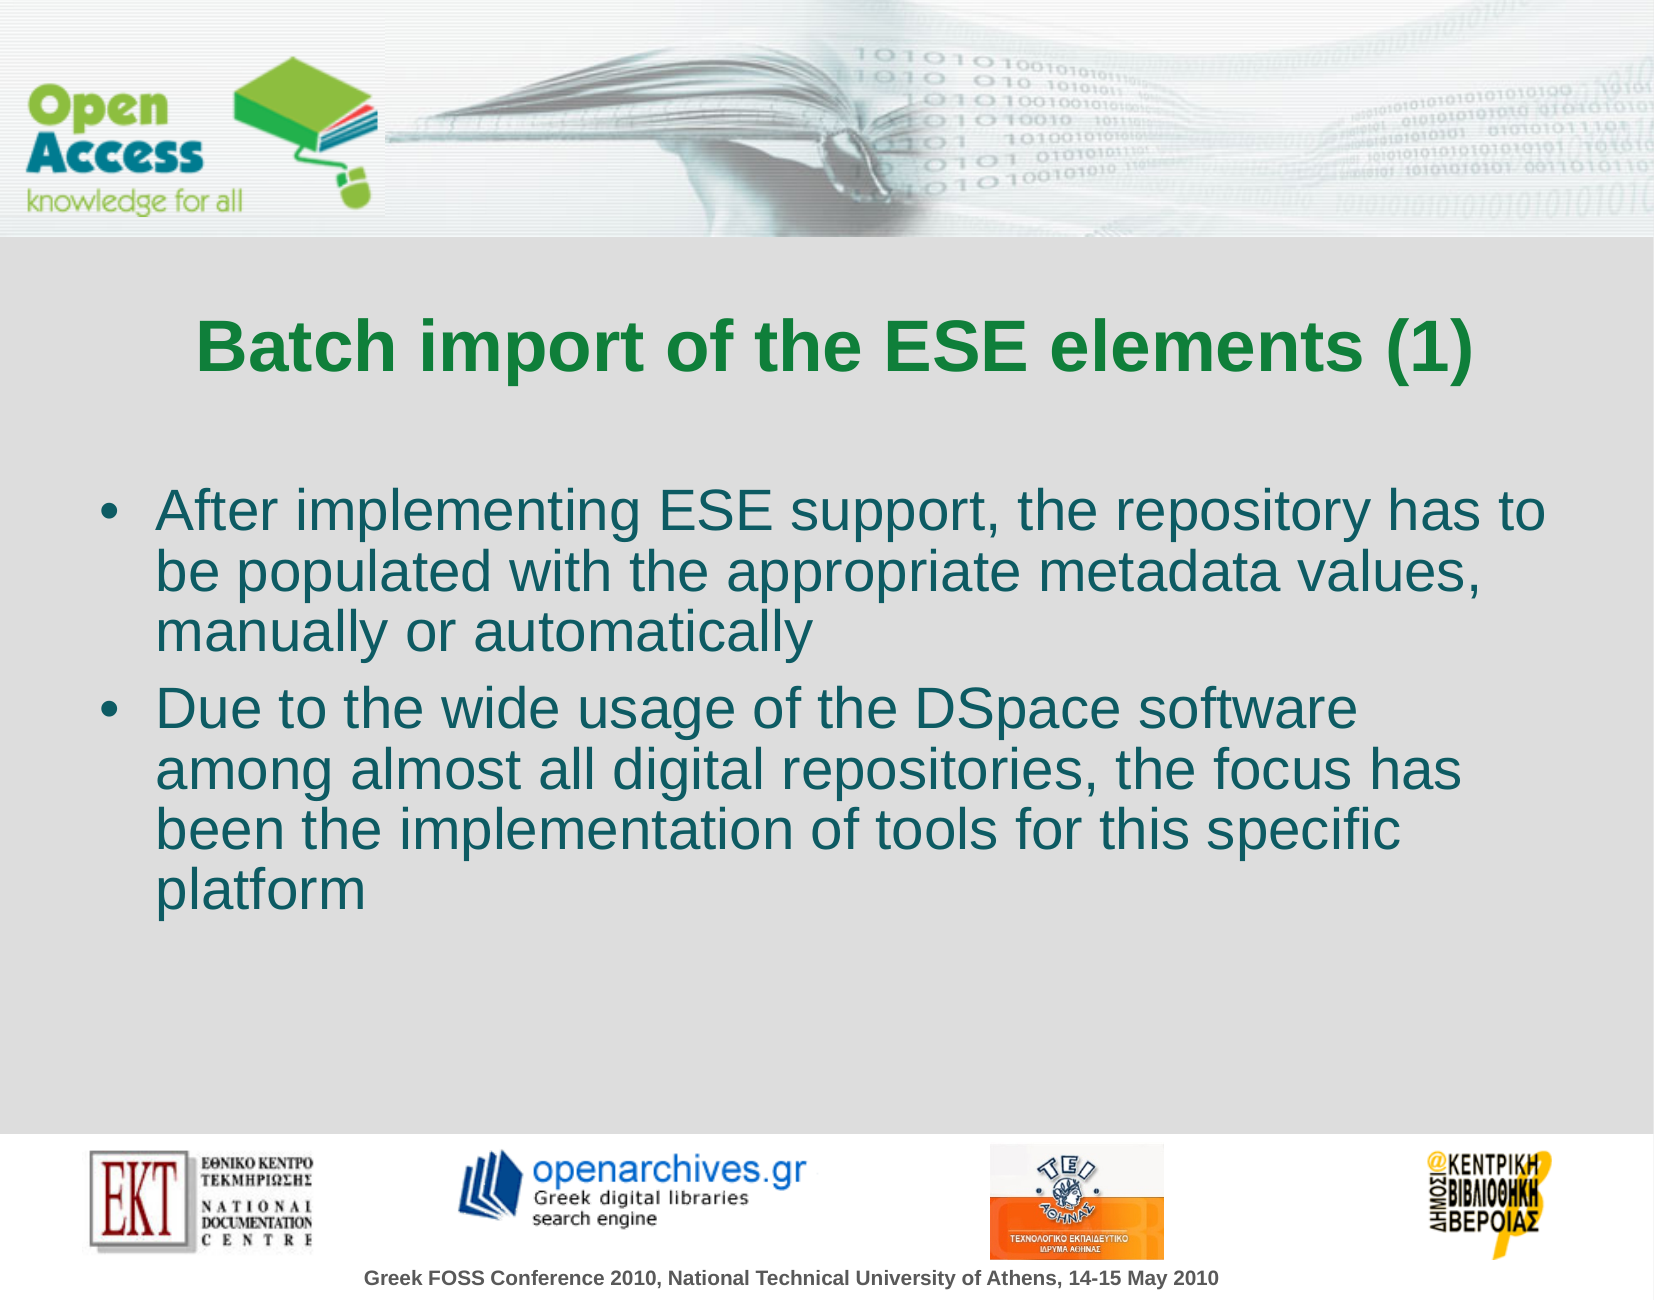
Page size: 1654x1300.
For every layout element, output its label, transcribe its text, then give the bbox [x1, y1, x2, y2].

text_box Batch import of the ESE elements (1) [195, 309, 1516, 394]
picture [0, 0, 1654, 237]
picture [990, 1142, 1164, 1260]
picture [1424, 1136, 1648, 1260]
picture [82, 1138, 323, 1260]
picture [451, 1142, 851, 1231]
text_box After implementing ESE support, the repository has to be populated with the appropriate metadata values, manually or automatically Due to the wide usage of the DSpace software among almost all digital repositories, the focus has been the implementation of tools for this specific platform [82, 473, 1572, 966]
